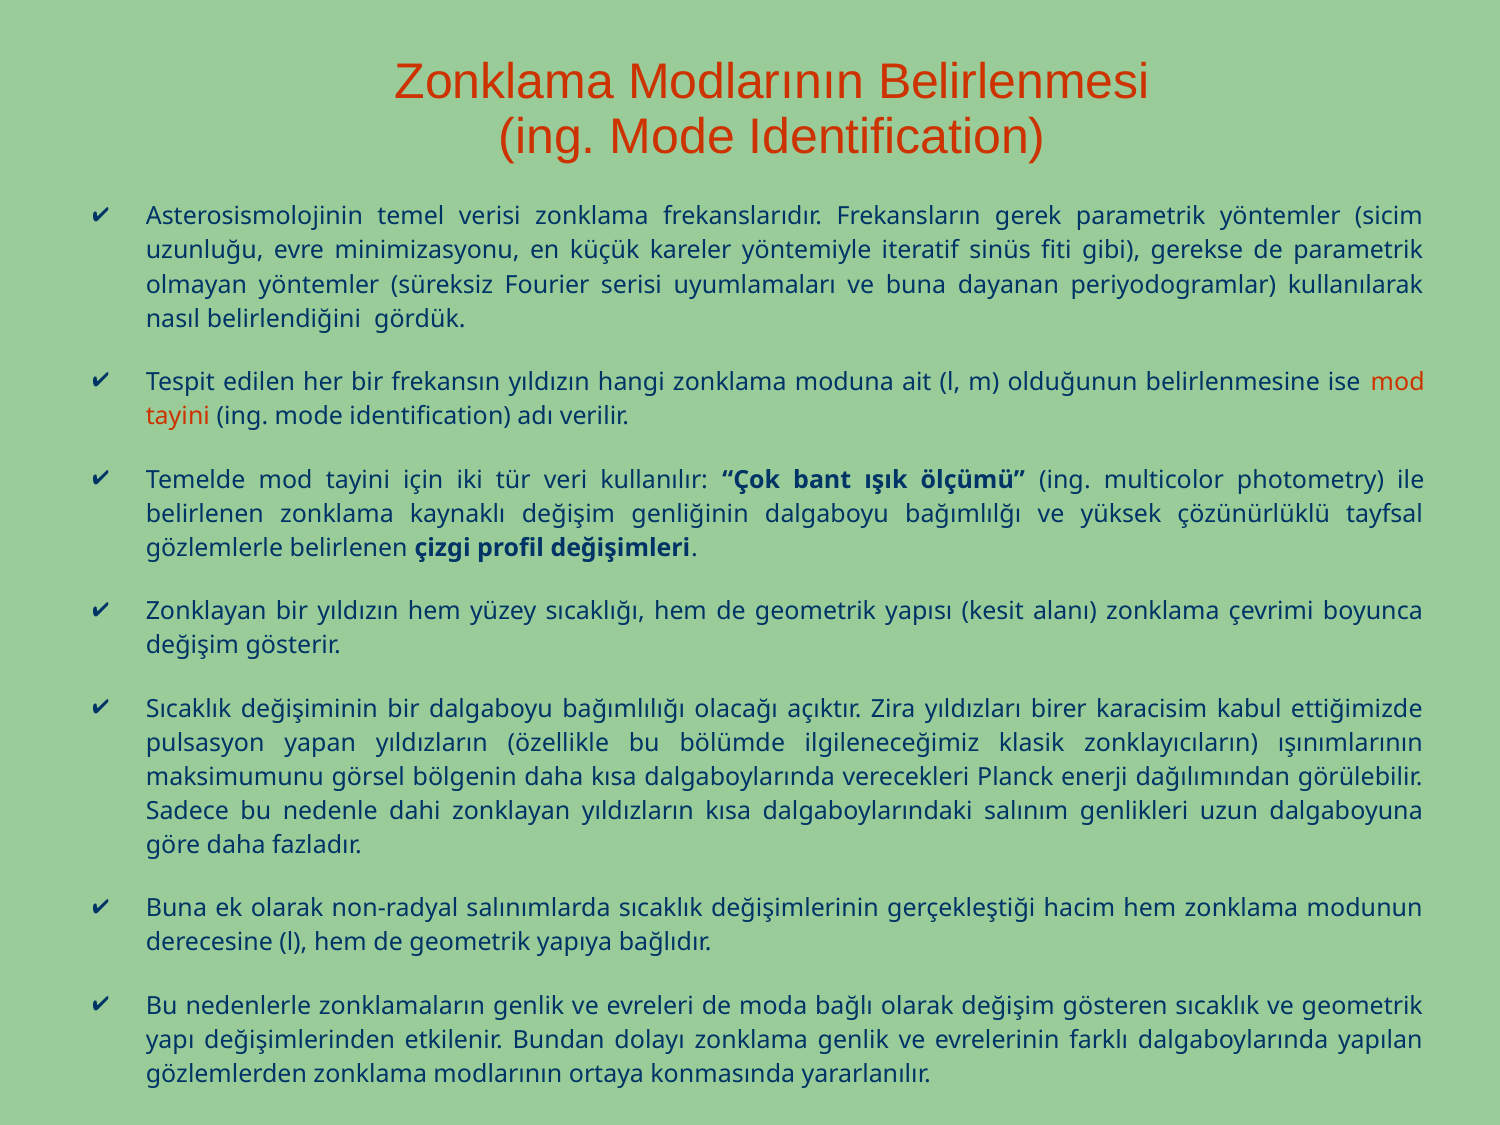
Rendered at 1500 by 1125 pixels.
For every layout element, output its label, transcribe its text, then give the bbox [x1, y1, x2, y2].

title Zonklama Modlarının Belirlenmesi (ing. Mode Identification) [135, 22, 1410, 196]
list Asterosismolojinin temel verisi zonklama frekanslarıdır. Frekansların gerek parametrik yöntemler (sicim uzunluğu, evre minimizasyonu, en küçük kareler yöntemiyle iteratif sinüs fiti gibi), gerekse de parametrik olmayan yöntemler (süreksiz Fourier serisi uyumlamaları ve buna dayanan periyodogramlar) kullanılarak nasıl belirlendiğini gördük. Tespit edilen her bir frekansın yıldızın hangi zonklama moduna ait (l, m) olduğunun belirlenmesine ise mod tayini (ing. mode identification) adı verilir. Temelde mod tayini için iki tür veri kullanılır: “Çok bant ışık ölçümü” (ing. multicolor photometry) ile belirlenen zonklama kaynaklı değişim genliğinin dalgaboyu bağımlılğı ve yüksek çözünürlüklü tayfsal gözlemlerle belirlenen çizgi profil değişimleri. Zonklayan bir yıldızın hem yüzey sıcaklığı, hem de geometrik yapısı (kesit alanı) zonklama çevrimi boyunca değişim gösterir. Sıcaklık değişiminin bir dalgaboyu bağımlılığı olacağı açıktır. Zira yıldızları birer karacisim kabul ettiğimizde pulsasyon yapan yıldızların (özellikle bu bölümde ilgileneceğimiz klasik zonklayıcıların) ışınımlarının maksimumunu görsel bölgenin daha kısa dalgaboylarında verecekleri Planck enerji dağılımından görülebilir. Sadece bu nedenle dahi zonklayan yıldızların kısa dalgaboylarındaki salınım genlikleri uzun dalgaboyuna göre daha fazladır. Buna ek olarak non-radyal salınımlarda sıcaklık değişimlerinin gerçekleştiği hacim hem zonklama modunun derecesine (l), hem de geometrik yapıya bağlıdır. Bu nedenlerle zonklamaların genlik ve evreleri de moda bağlı olarak değişim gösteren sıcaklık ve geometrik yapı değişimlerinden etkilenir. Bundan dolayı zonklama genlik ve evrelerinin farklı dalgaboylarında yapılan gözlemlerden zonklama modlarının ortaya konmasında yararlanılır. Kullanılan tüm filtrelerde (bantlarda) sadece gözlenebilir genliğin üzerindeki modlar tespit edilebilir. [75, 198, 1425, 1108]
